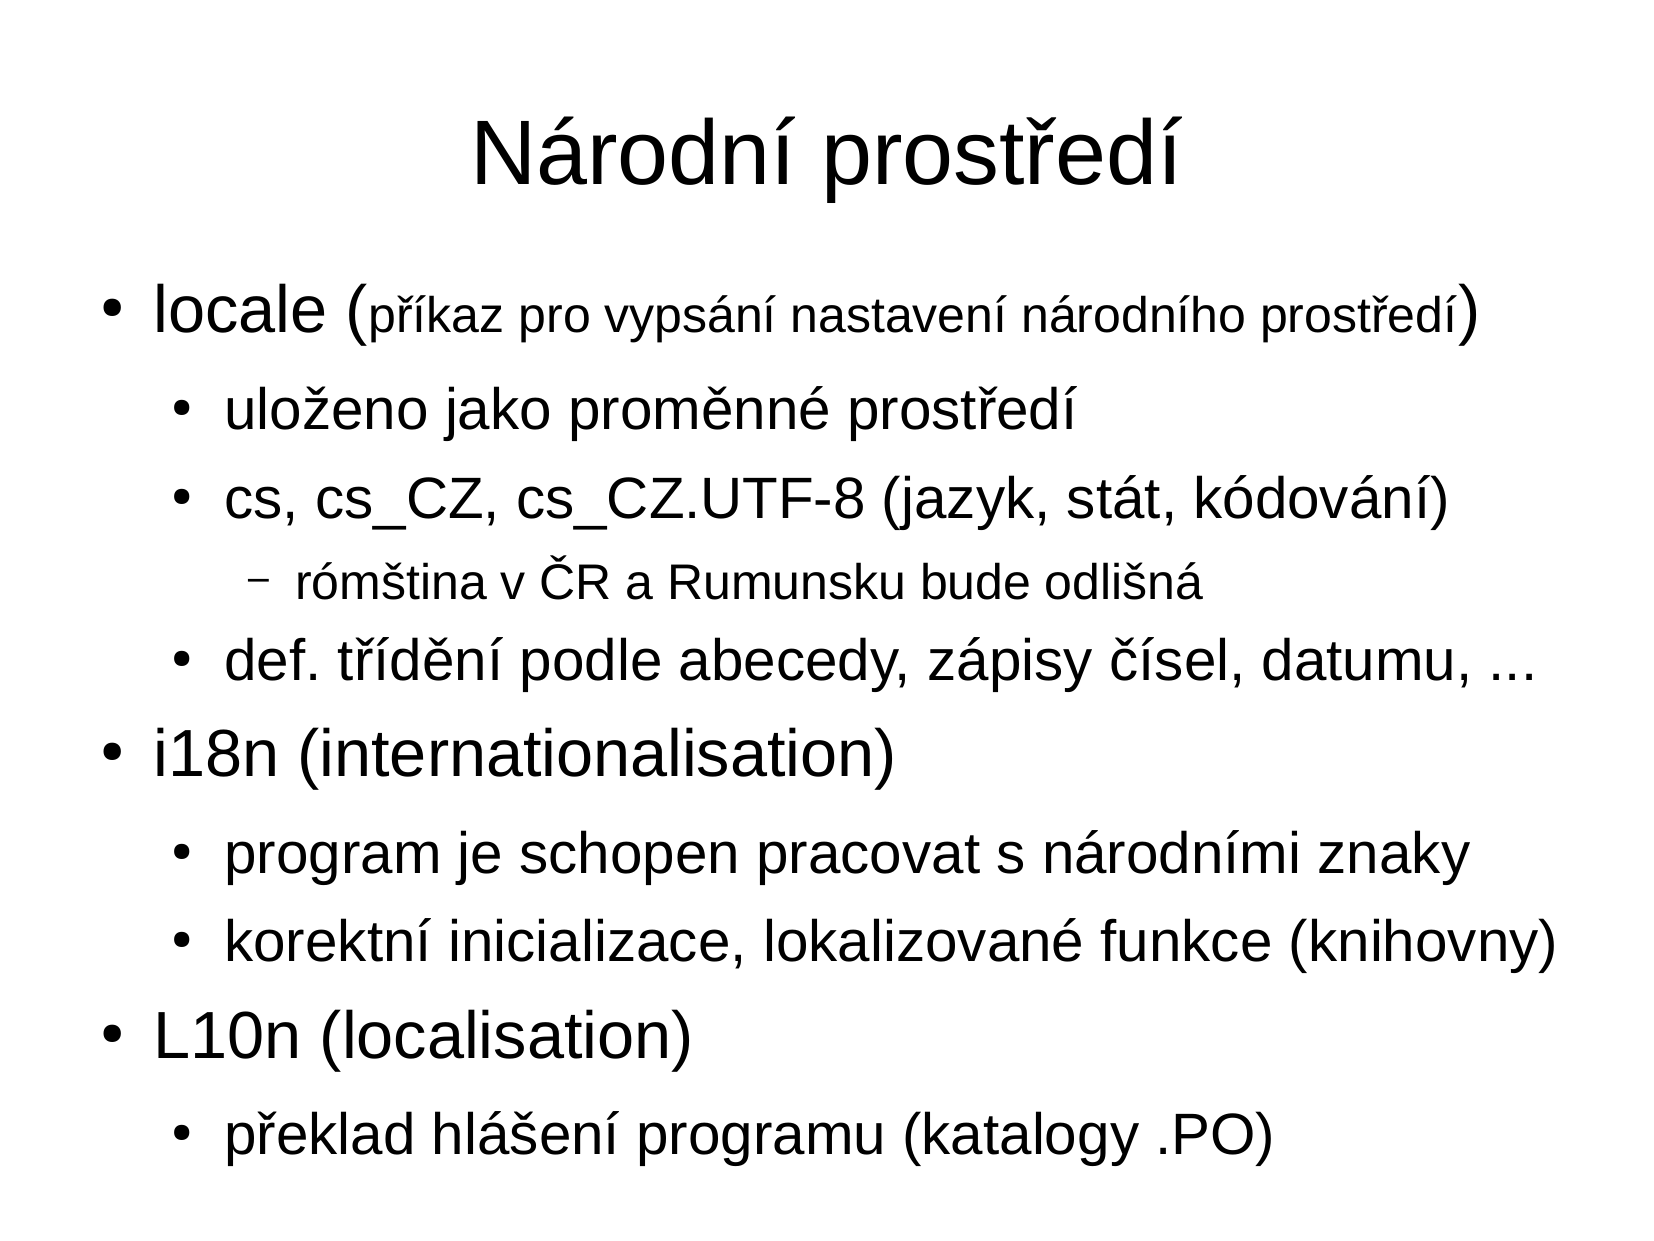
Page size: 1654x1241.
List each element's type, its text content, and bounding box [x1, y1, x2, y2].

title Národní prostředí [82, 56, 1571, 250]
list locale (příkaz pro vypsání nastavení národního prostředí) uloženo jako proměnné prostředí cs, cs_CZ, cs_CZ.UTF-8 (jazyk, stát, kódování) rómština v ČR a Rumunsku bude odlišná def. třídění podle abecedy, zápisy čísel, datumu, ... i18n (internationalisation) program je schopen pracovat s národními znaky korektní inicializace, lokalizované funkce (knihovny) L10n (localisation) překlad hlášení programu (katalogy .PO) [82, 272, 1571, 1166]
